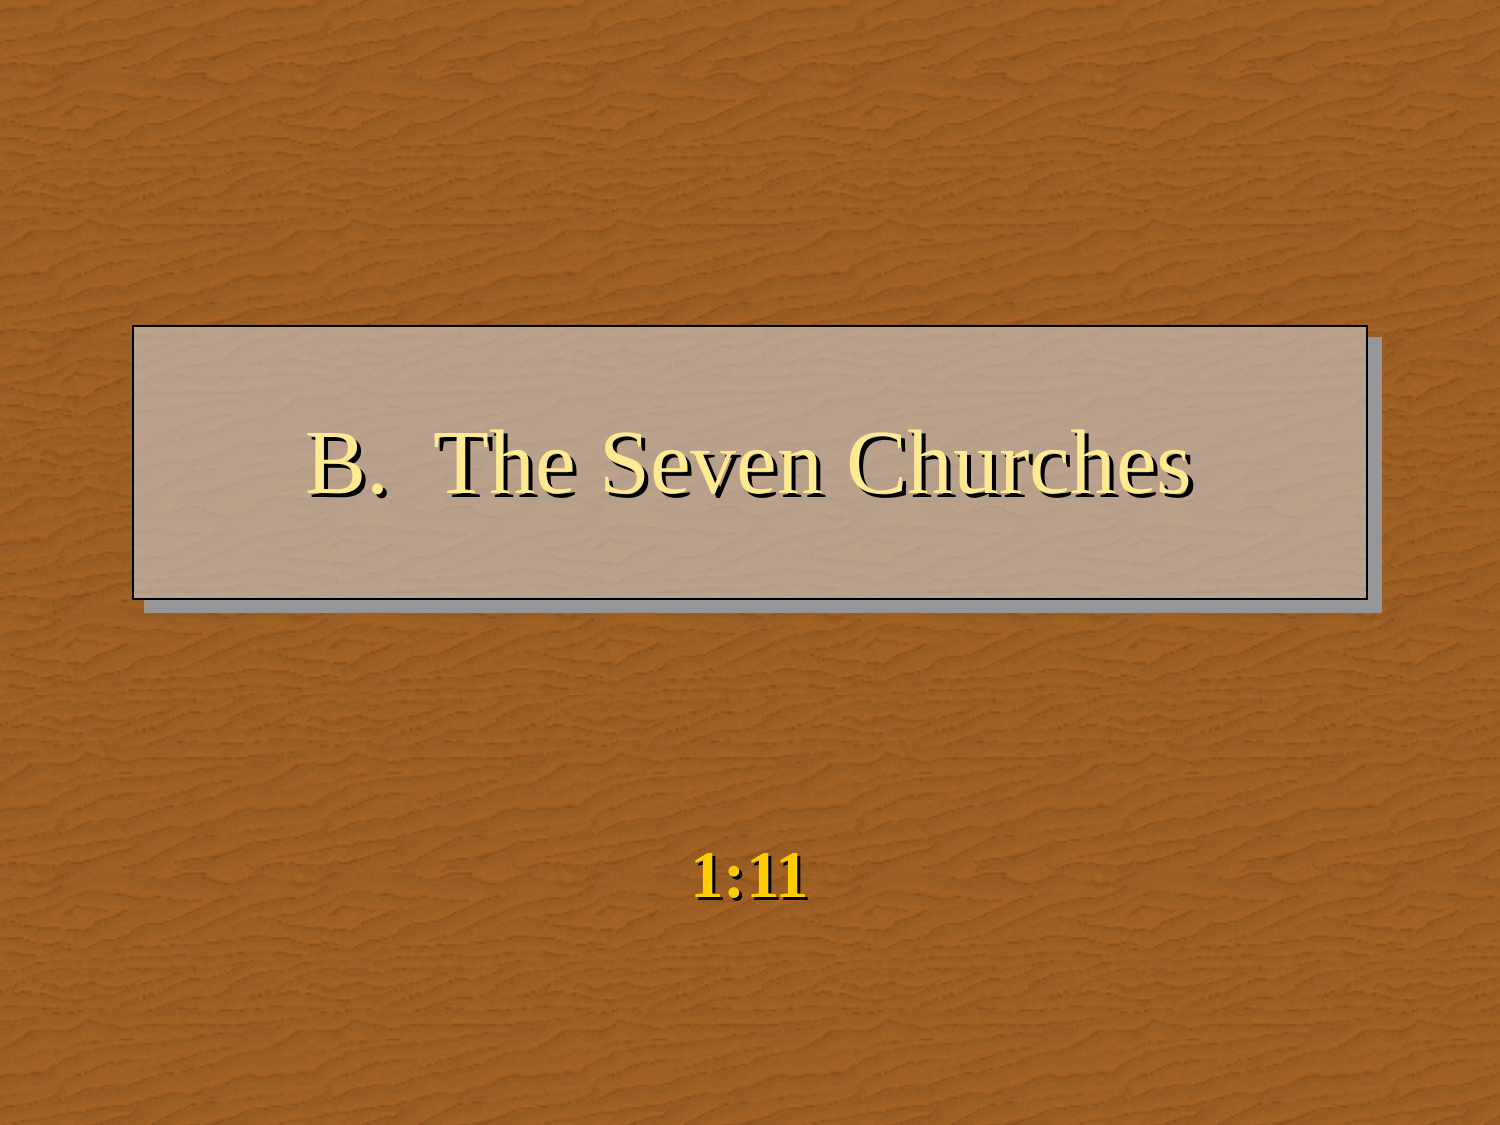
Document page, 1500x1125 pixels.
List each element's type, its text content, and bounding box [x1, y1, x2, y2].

title B. The Seven Churches [150, 337, 1351, 588]
picture [0, 0, 1500, 1125]
subtitle 1:11 [112, 699, 1388, 1051]
